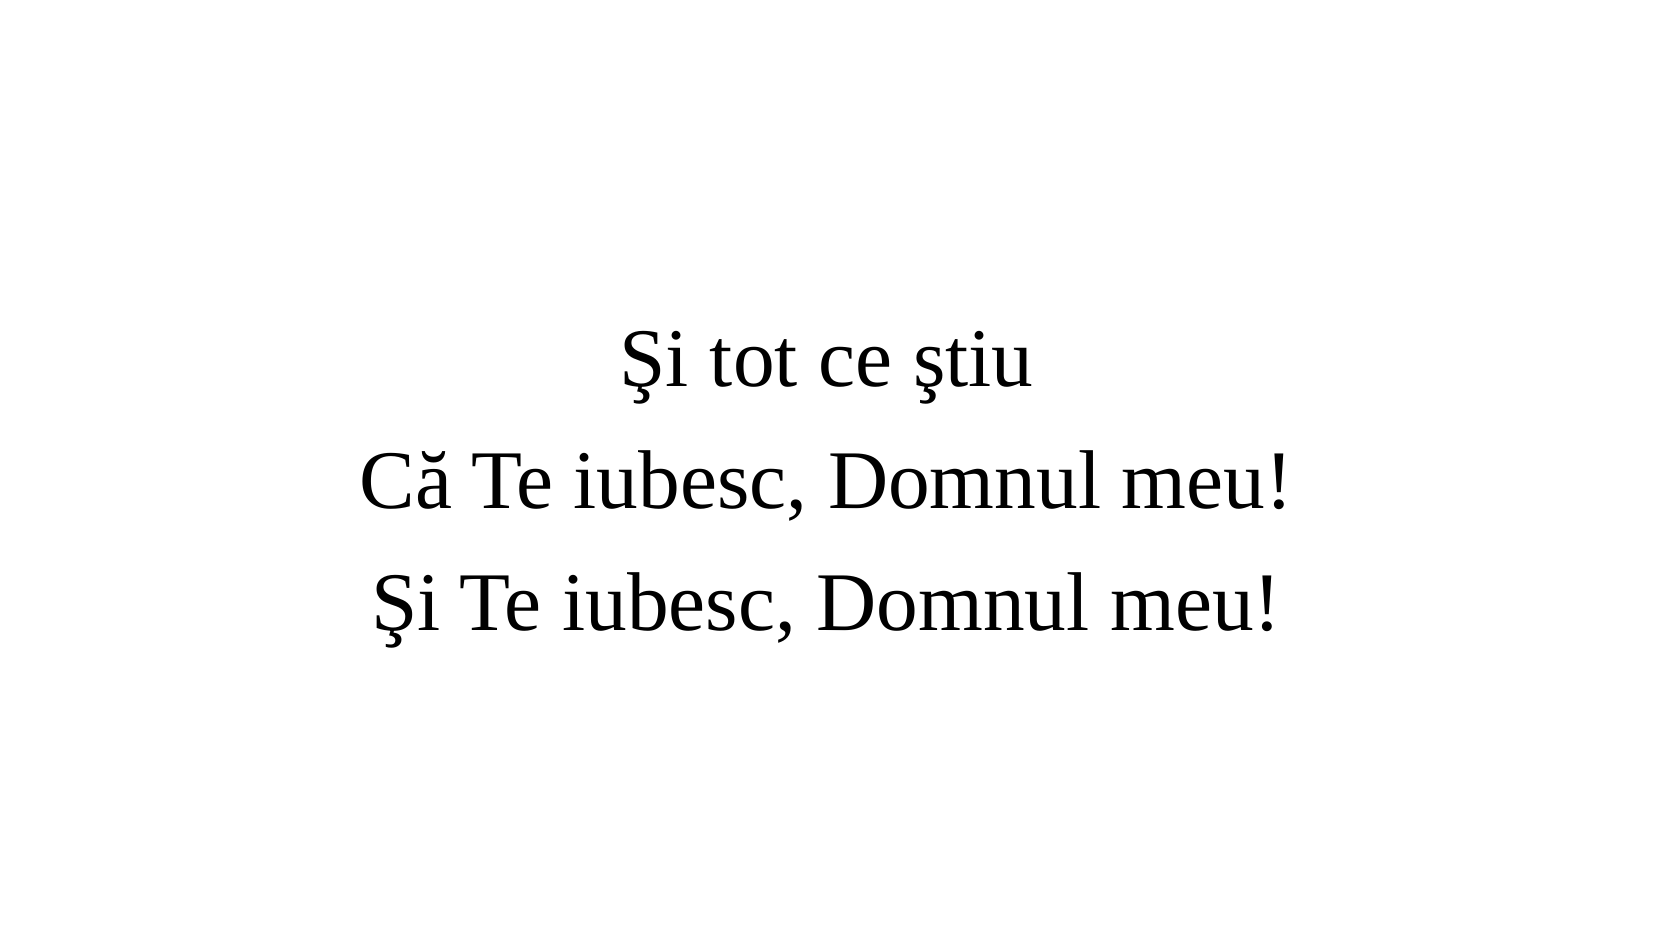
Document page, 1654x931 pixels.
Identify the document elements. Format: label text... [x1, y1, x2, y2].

subtitle Şi tot ce ştiu Că Te iubesc, Domnul meu! Şi Te iubesc, Domnul meu! [118, 300, 1536, 650]
